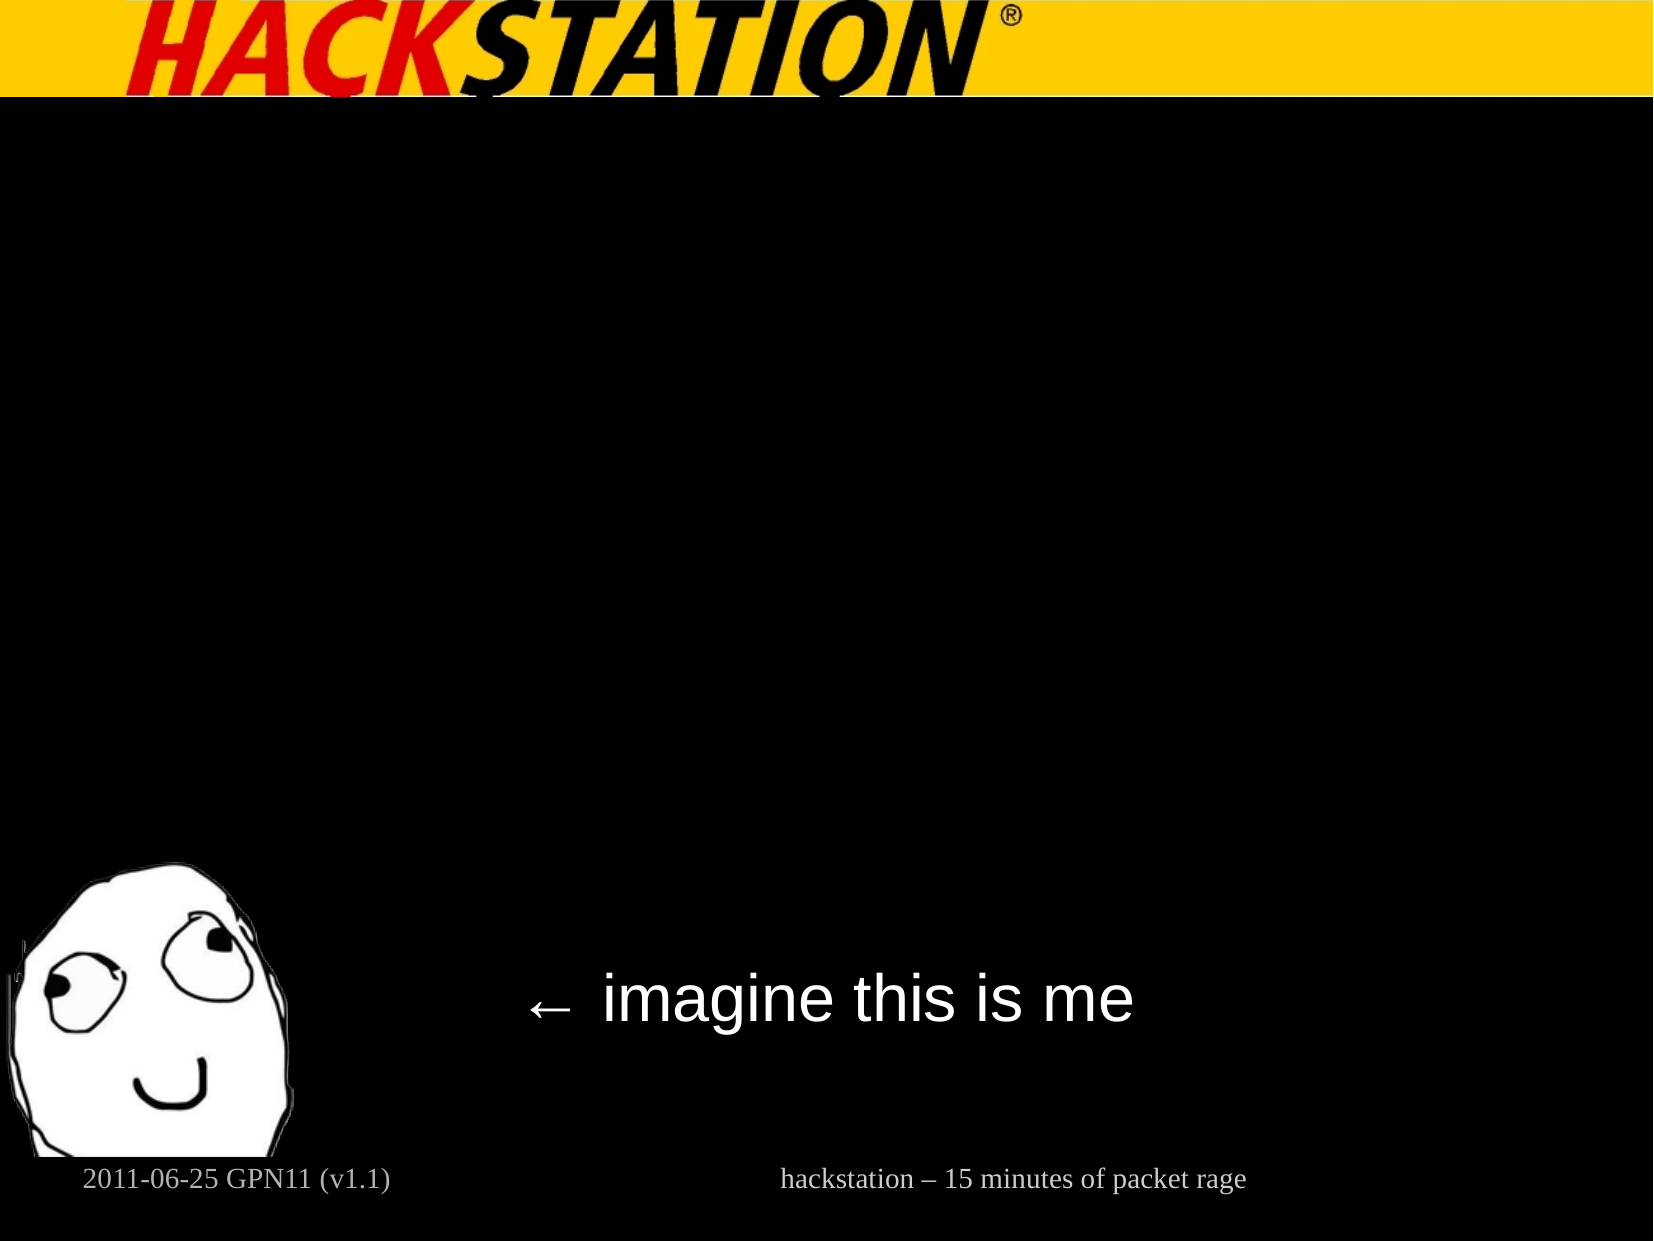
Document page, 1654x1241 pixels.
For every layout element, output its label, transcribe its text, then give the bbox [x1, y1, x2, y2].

subtitle ← imagine this is me [82, 290, 1571, 1109]
picture [0, 0, 1653, 97]
picture [0, 862, 338, 1157]
